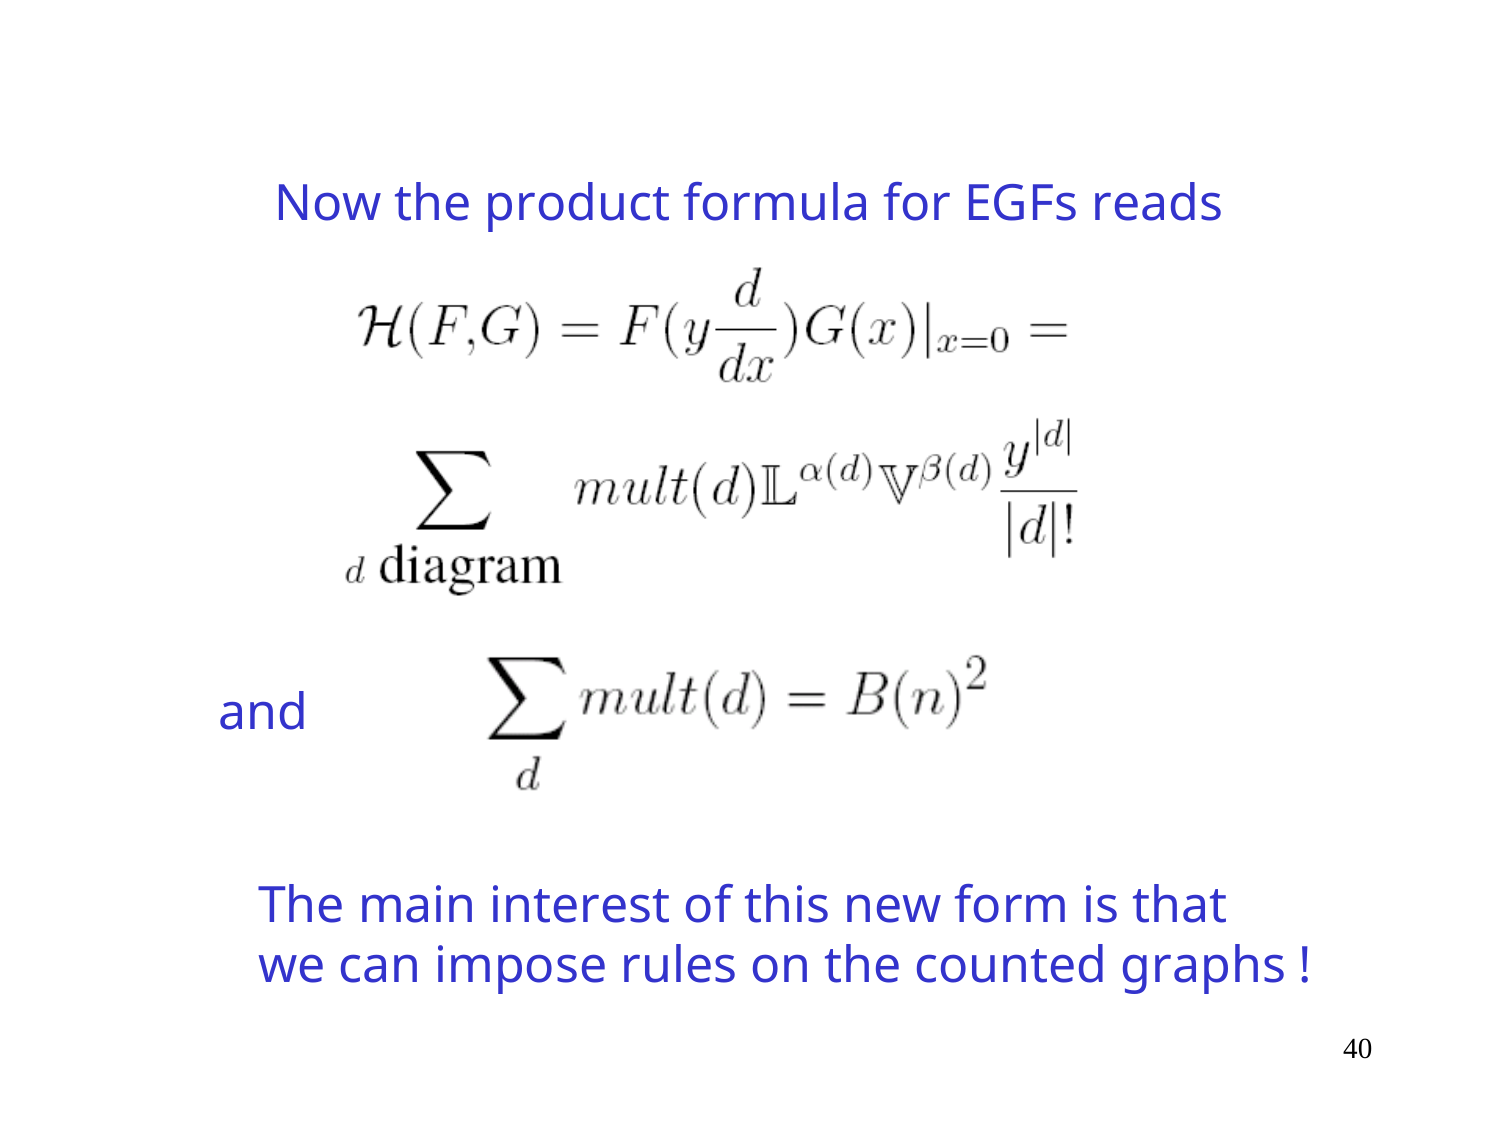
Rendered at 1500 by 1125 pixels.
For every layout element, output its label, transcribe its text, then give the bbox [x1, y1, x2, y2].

text_box The main interest of this new form is that we can impose rules on the counted graphs ! [243, 865, 1329, 1001]
text_box Now the product formula for EGFs reads [259, 162, 1239, 238]
picture [324, 249, 1101, 613]
picture [425, 637, 1026, 803]
text_box and [204, 662, 337, 748]
